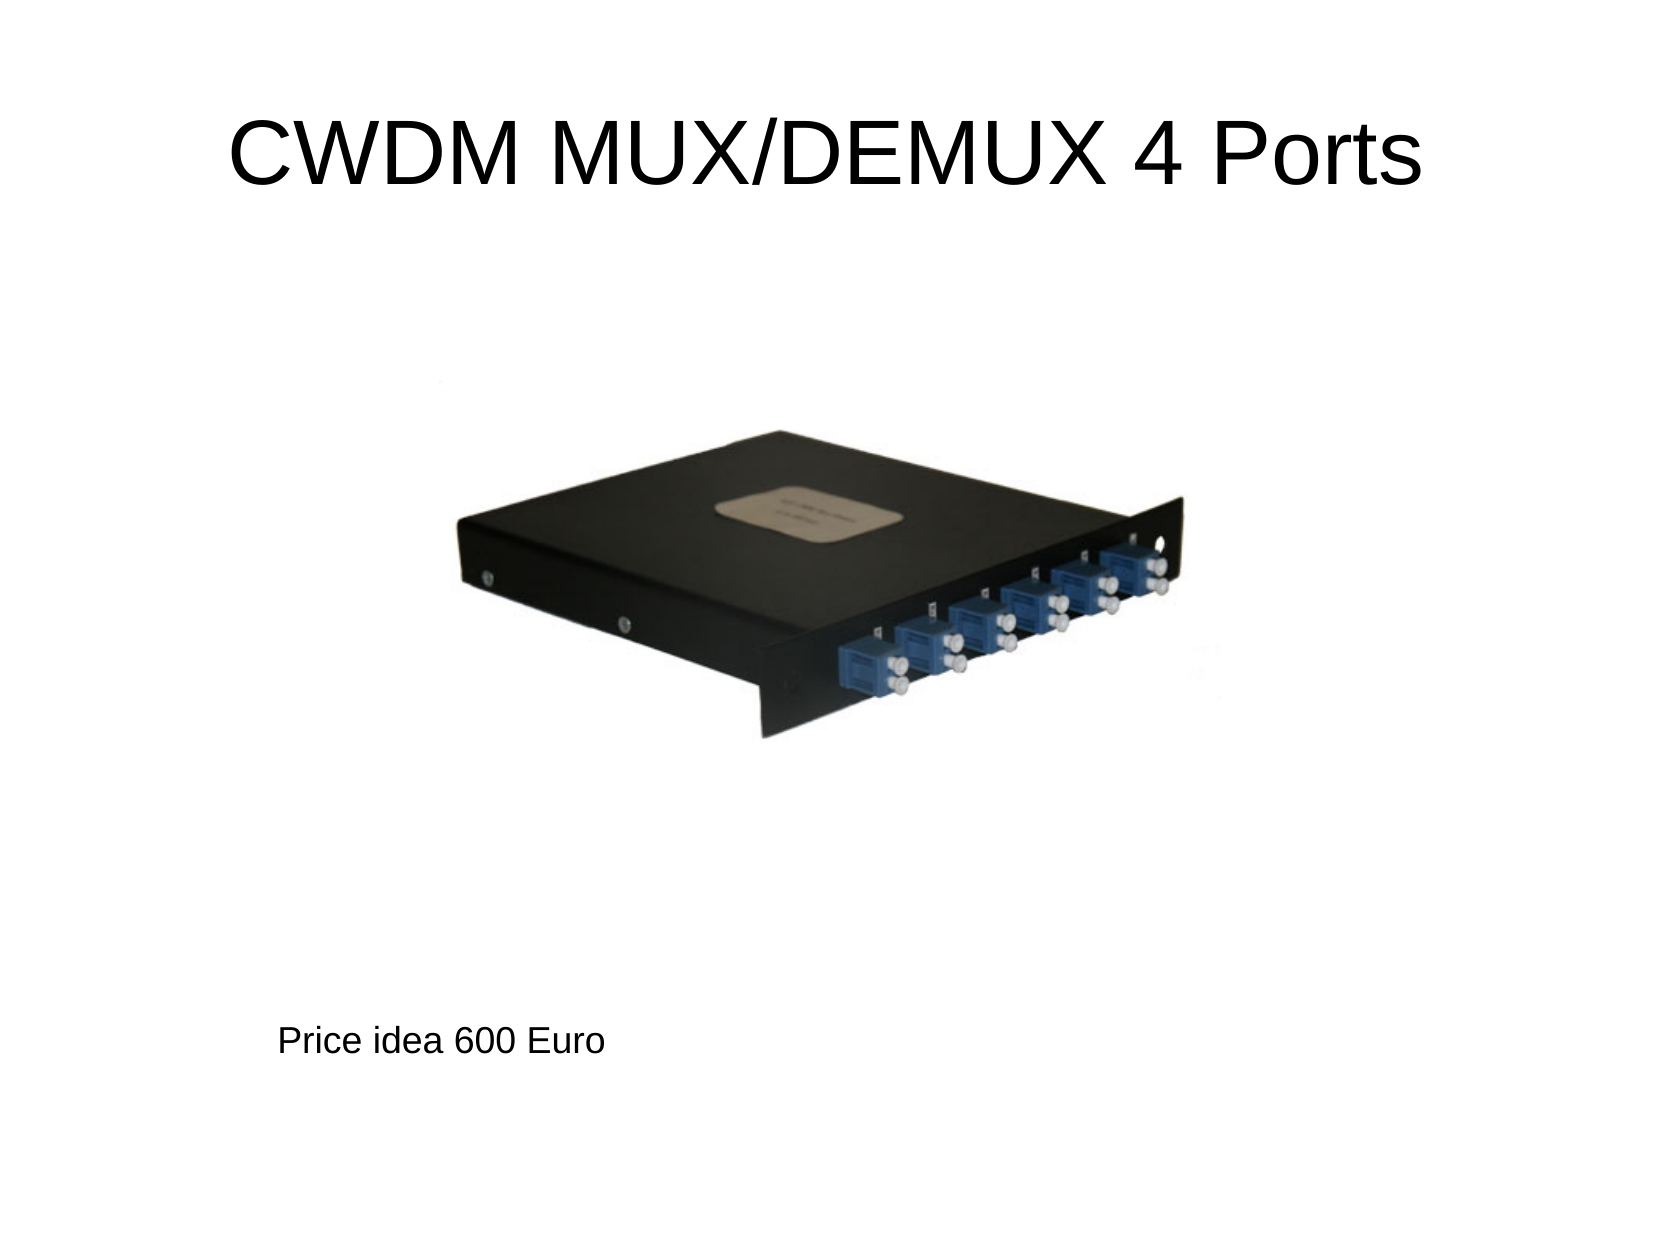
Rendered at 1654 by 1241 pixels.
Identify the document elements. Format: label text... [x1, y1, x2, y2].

title CWDM MUX/DEMUX 4 Ports [82, 49, 1571, 257]
picture [439, 380, 1221, 814]
text_box Price idea 600 Euro [262, 1012, 621, 1074]
